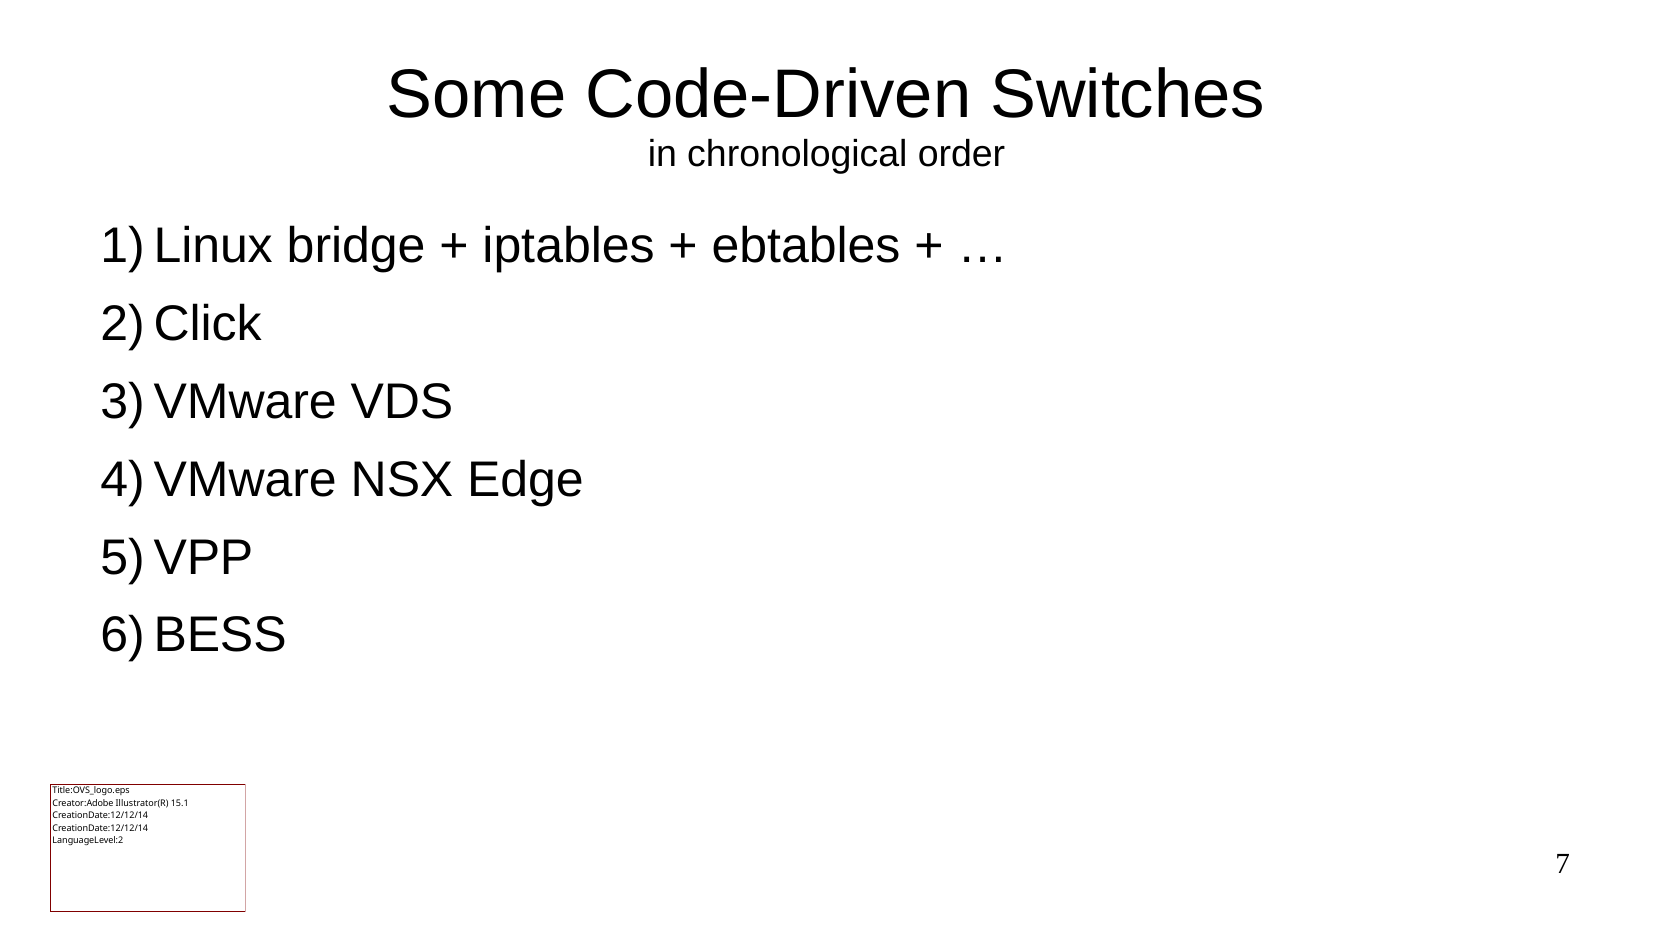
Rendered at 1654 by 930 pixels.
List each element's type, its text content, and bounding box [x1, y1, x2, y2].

list Linux bridge + iptables + ebtables + … Click VMware VDS VMware NSX Edge VPP BESS [82, 217, 1571, 757]
title Some Code-Driven Switches in chronological order [82, 36, 1571, 193]
